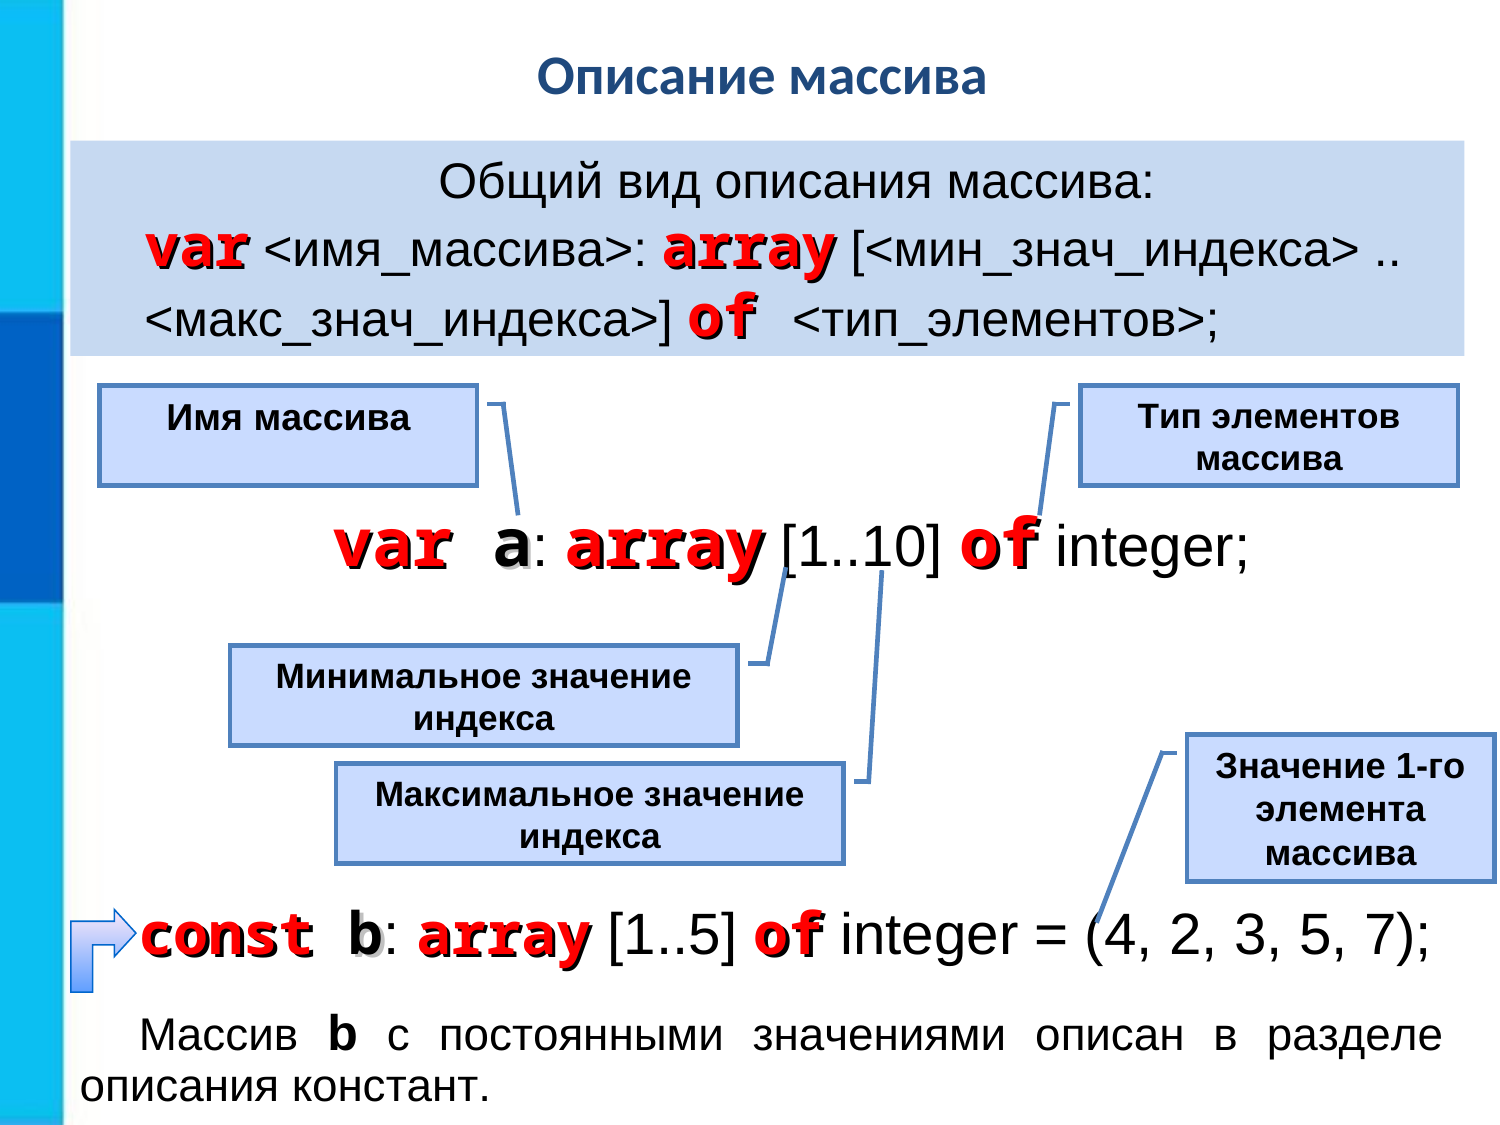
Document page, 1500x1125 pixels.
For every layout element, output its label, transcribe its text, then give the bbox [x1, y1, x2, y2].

picture [0, 0, 1500, 1125]
text_box var a: array [1..10] of integer; [64, 491, 1459, 588]
text_box Имя массива [100, 385, 477, 485]
text_box Максимальное значение индекса [336, 763, 843, 863]
text_box const b: array [1..5] of integer = (4, 2, 3, 5, 7); [64, 888, 1459, 974]
text_box Общий вид описания массива: var <имя_массива>: array [<мин_знач_индекса> .. <макс_знач_индекса>] of <тип_элементов>; [70, 140, 1465, 356]
text_box Тип элементов массива [1080, 385, 1458, 485]
text_box Описание массива [100, 31, 1426, 114]
text_box [70, 909, 136, 993]
text_box Значение 1-го элемента массива [1187, 734, 1494, 882]
text_box Минимальное значение индекса [230, 645, 737, 745]
text_box Массив b с постоянными значениями описан в разделе описания констант. [64, 999, 1459, 1119]
